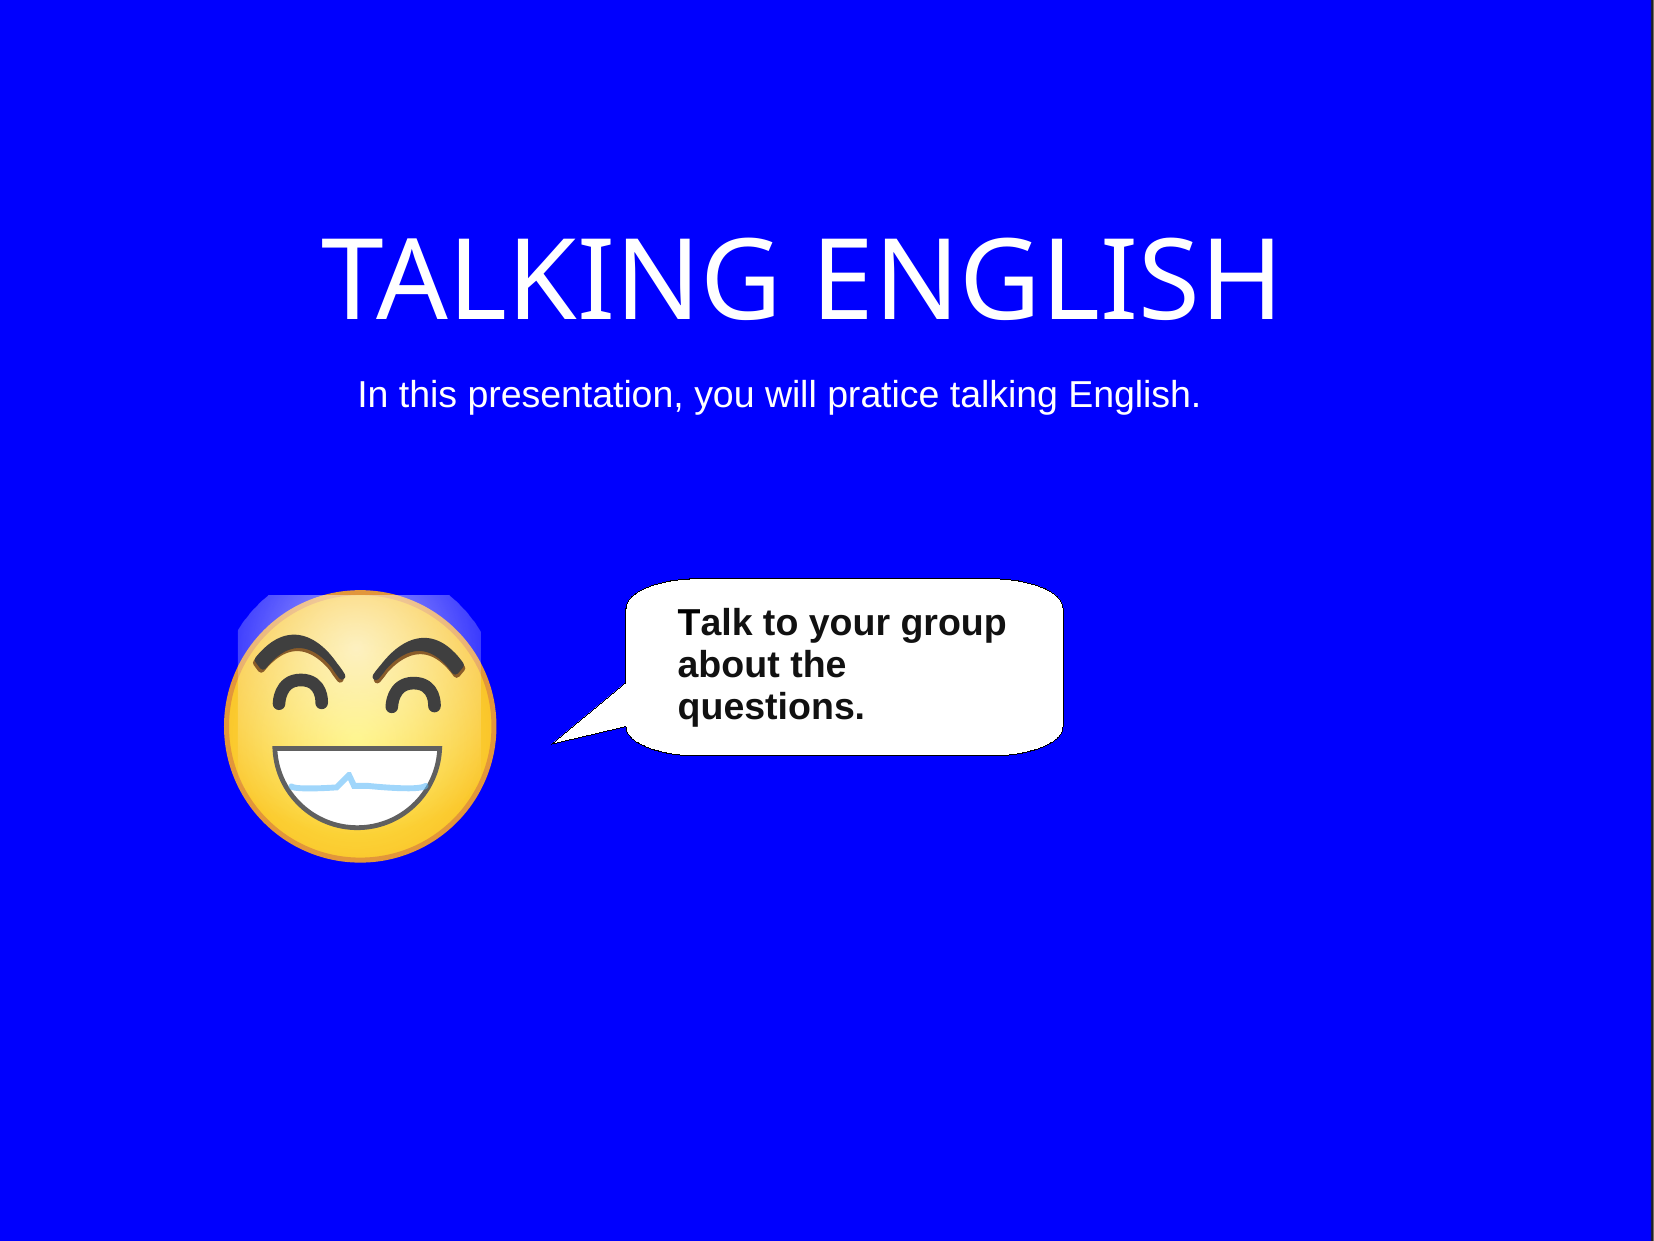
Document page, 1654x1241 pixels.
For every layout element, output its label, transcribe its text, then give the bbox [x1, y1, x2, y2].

picture [0, 0, 1654, 1241]
text_box Talk to your group about the questions. [662, 593, 1041, 739]
text_box TALKING ENGLISH [307, 191, 1512, 473]
text_box In this presentation, you will pratice talking English. [342, 366, 1465, 424]
text_box [551, 578, 1064, 756]
